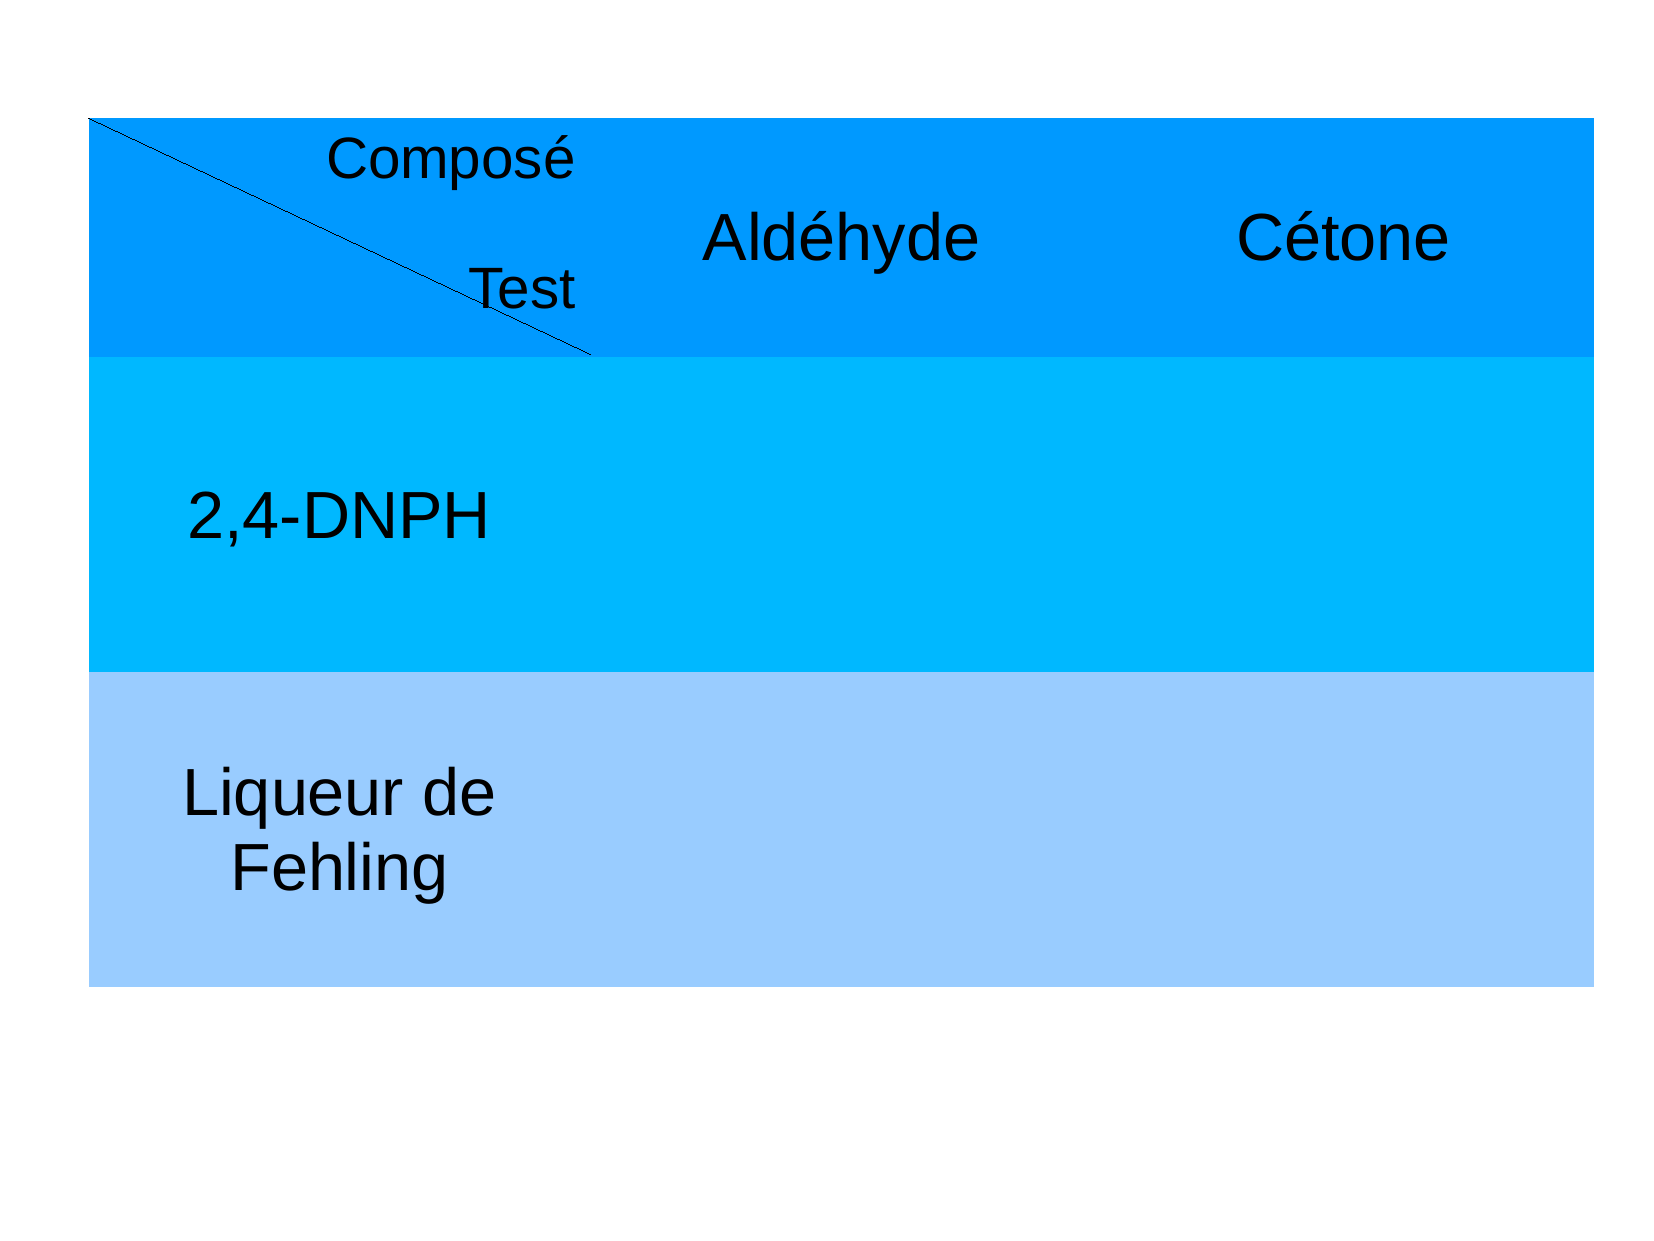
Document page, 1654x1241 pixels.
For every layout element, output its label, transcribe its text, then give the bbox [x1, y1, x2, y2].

table_cell [590, 357, 1092, 672]
table_cell [1092, 672, 1594, 987]
table_header Cétone [1092, 118, 1594, 357]
table_cell 2,4-DNPH [89, 357, 590, 672]
table_cell [1092, 357, 1594, 672]
table_cell Liqueur de Fehling [89, 672, 590, 987]
table_cell [590, 672, 1092, 987]
table_header Composé Test [89, 118, 590, 357]
table_header Aldéhyde [590, 118, 1092, 357]
